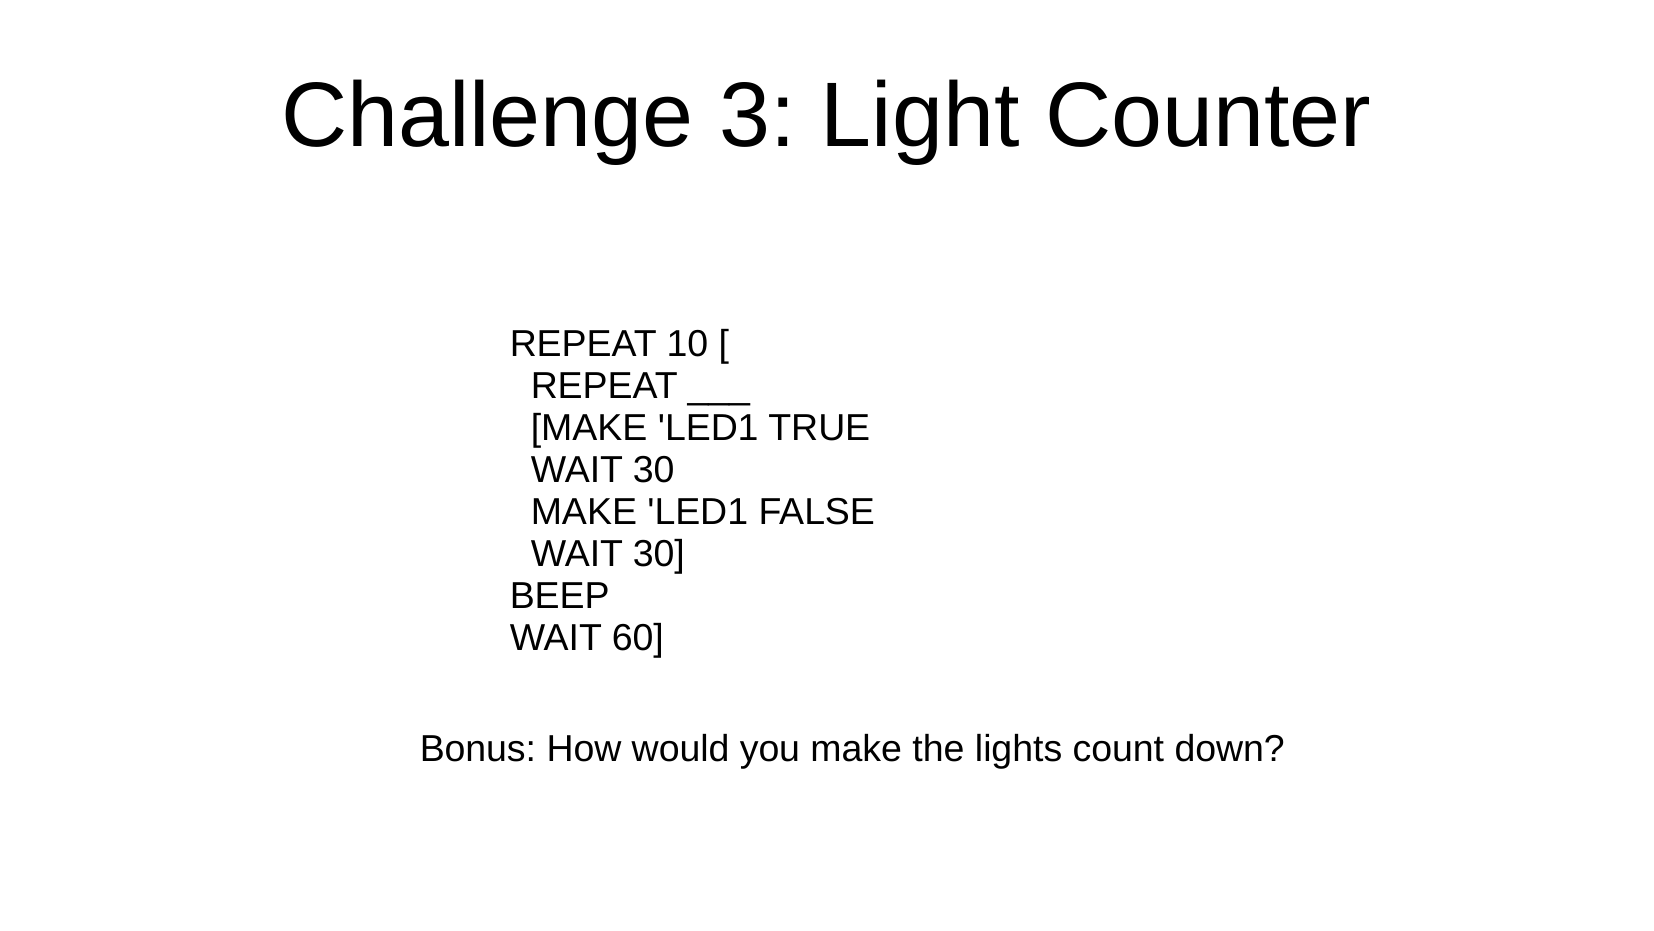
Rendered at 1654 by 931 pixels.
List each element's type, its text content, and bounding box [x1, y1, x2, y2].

text_box REPEAT 10 [ REPEAT ___ [MAKE 'LED1 TRUE WAIT 30 MAKE 'LED1 FALSE WAIT 30] BEEP WAIT 60] [495, 315, 1202, 666]
text_box Bonus: How would you make the lights count down? [405, 720, 1321, 781]
title Challenge 3: Light Counter [82, 37, 1571, 193]
